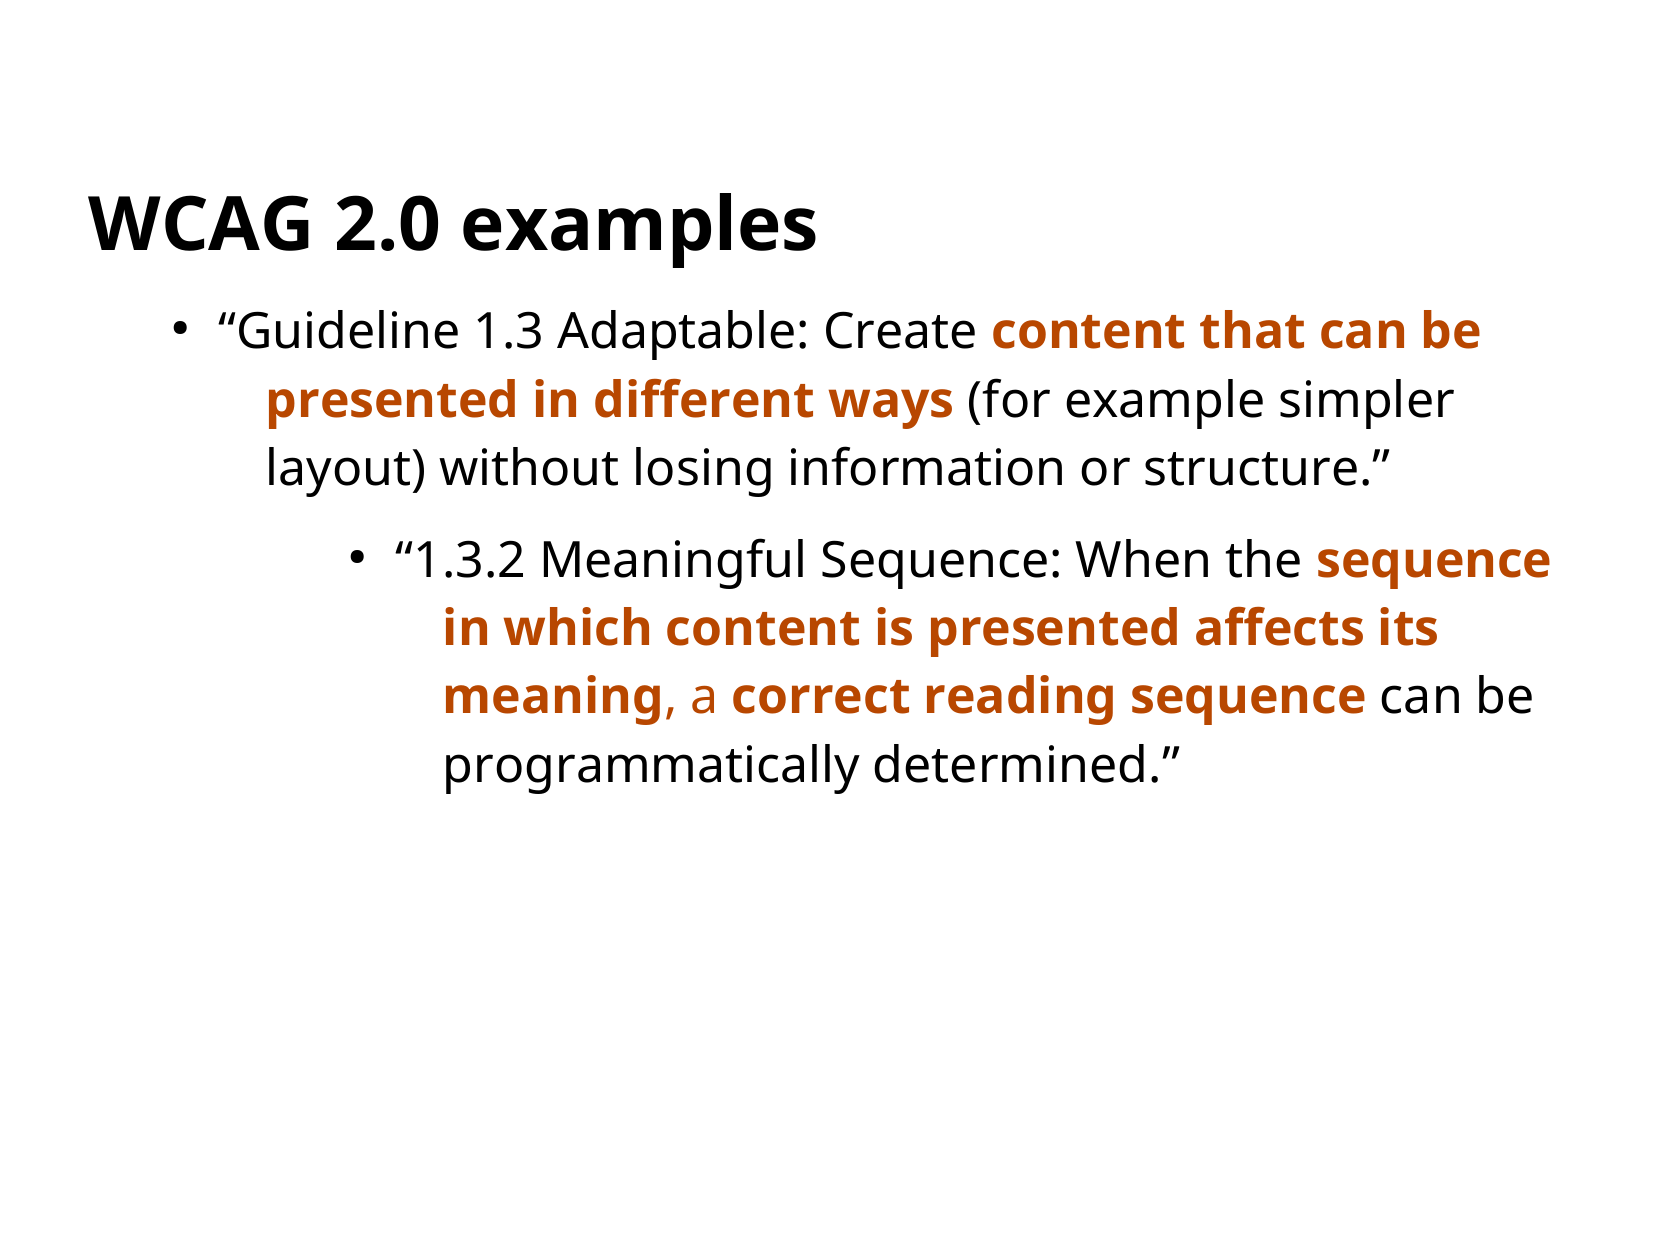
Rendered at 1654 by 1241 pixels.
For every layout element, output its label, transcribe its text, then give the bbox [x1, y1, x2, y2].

title WCAG 2.0 examples [88, 176, 1565, 267]
list “Guideline 1.3 Adaptable: Create content that can be presented in different ways (for example simpler layout) without losing information or structure.” “1.3.2 Meaningful Sequence: When the sequence in which content is presented affects its meaning, a correct reading sequence can be programmatically determined.” [88, 295, 1565, 1137]
